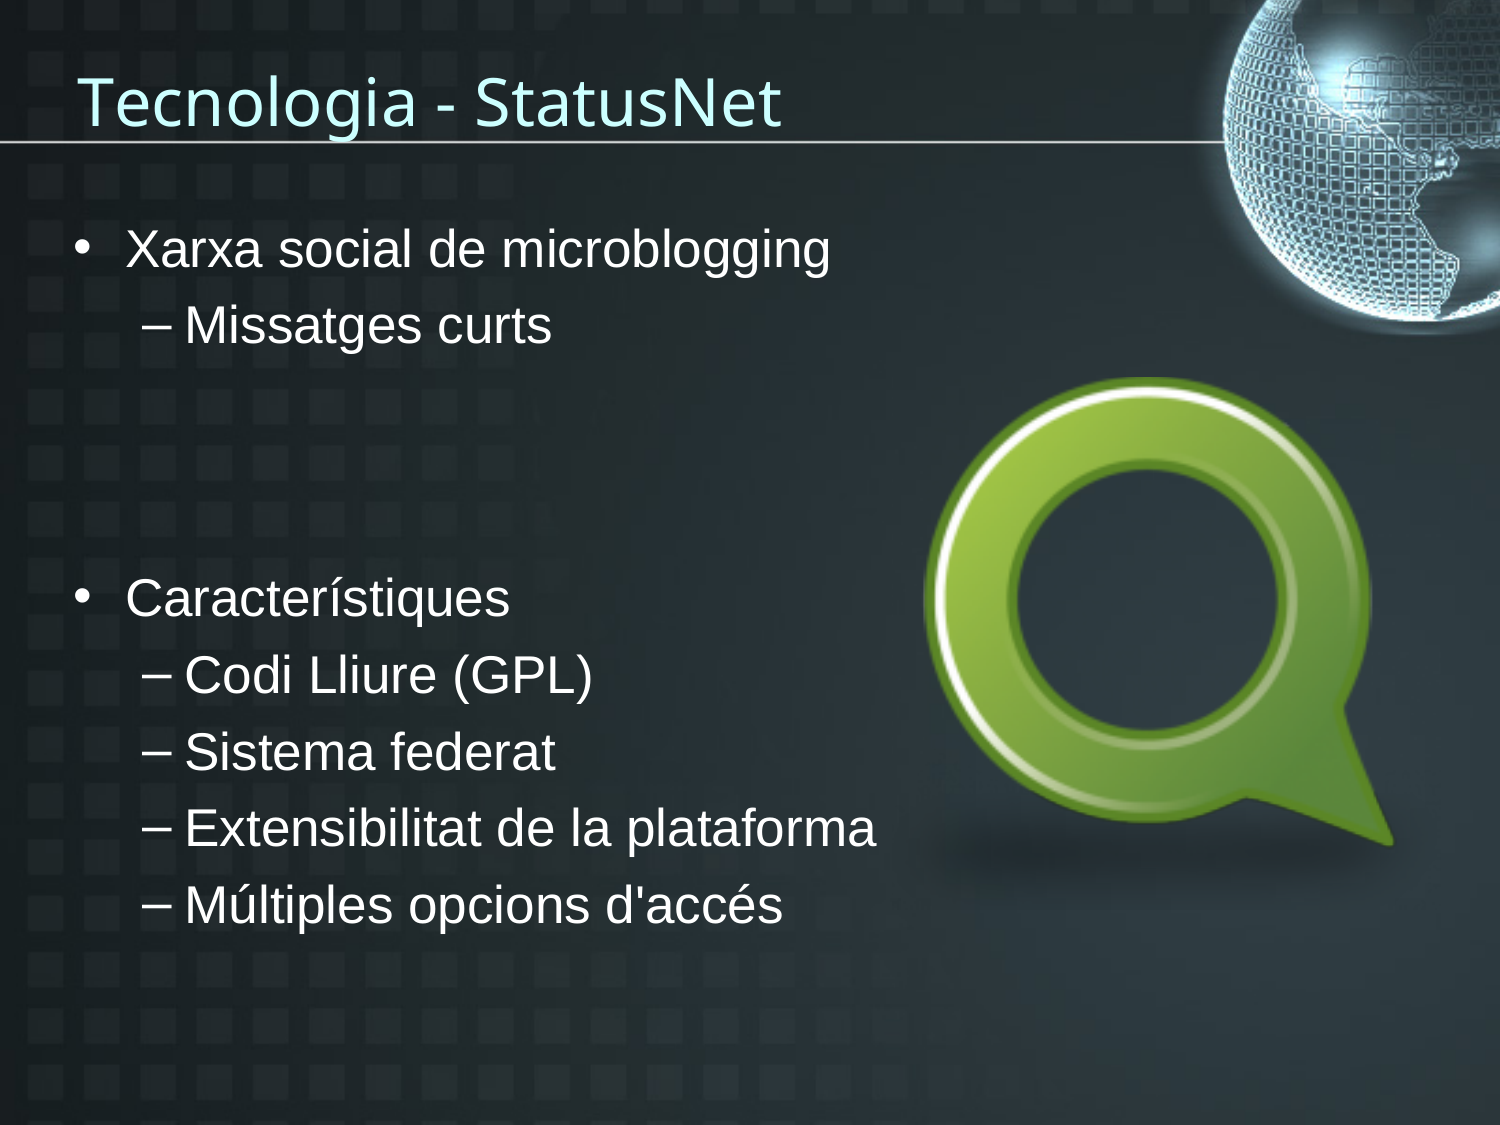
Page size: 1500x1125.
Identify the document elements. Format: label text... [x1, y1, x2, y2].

list Xarxa social de microblogging Missatges curts Característiques Codi Lliure (GPL) Sistema federat Extensibilitat de la plataforma Múltiples opcions d'accés [59, 206, 1410, 950]
picture [0, 0, 1500, 1125]
title Tecnologia - StatusNet [62, 24, 1213, 176]
